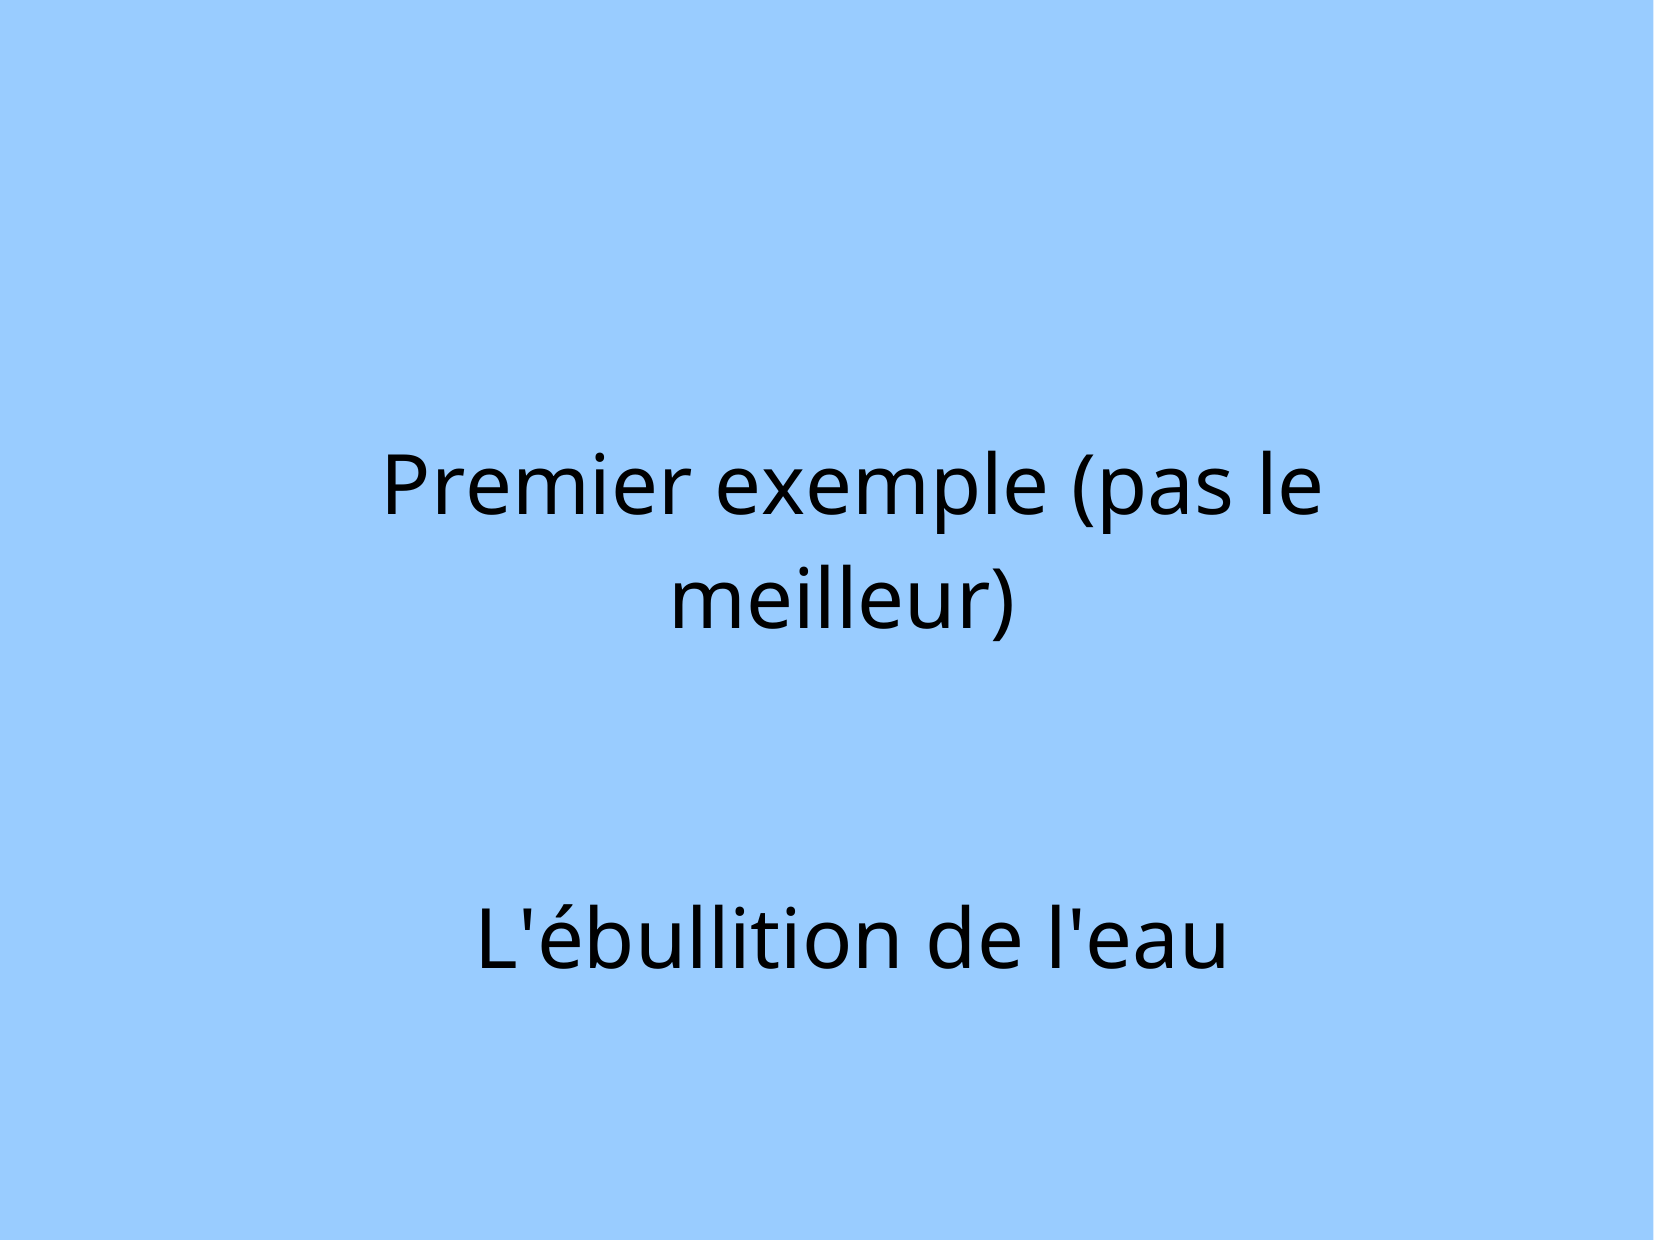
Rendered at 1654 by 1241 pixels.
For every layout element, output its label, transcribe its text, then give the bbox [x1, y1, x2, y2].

text_box Premier exemple (pas le meilleur) L'ébullition de l'eau [324, 418, 1382, 1004]
